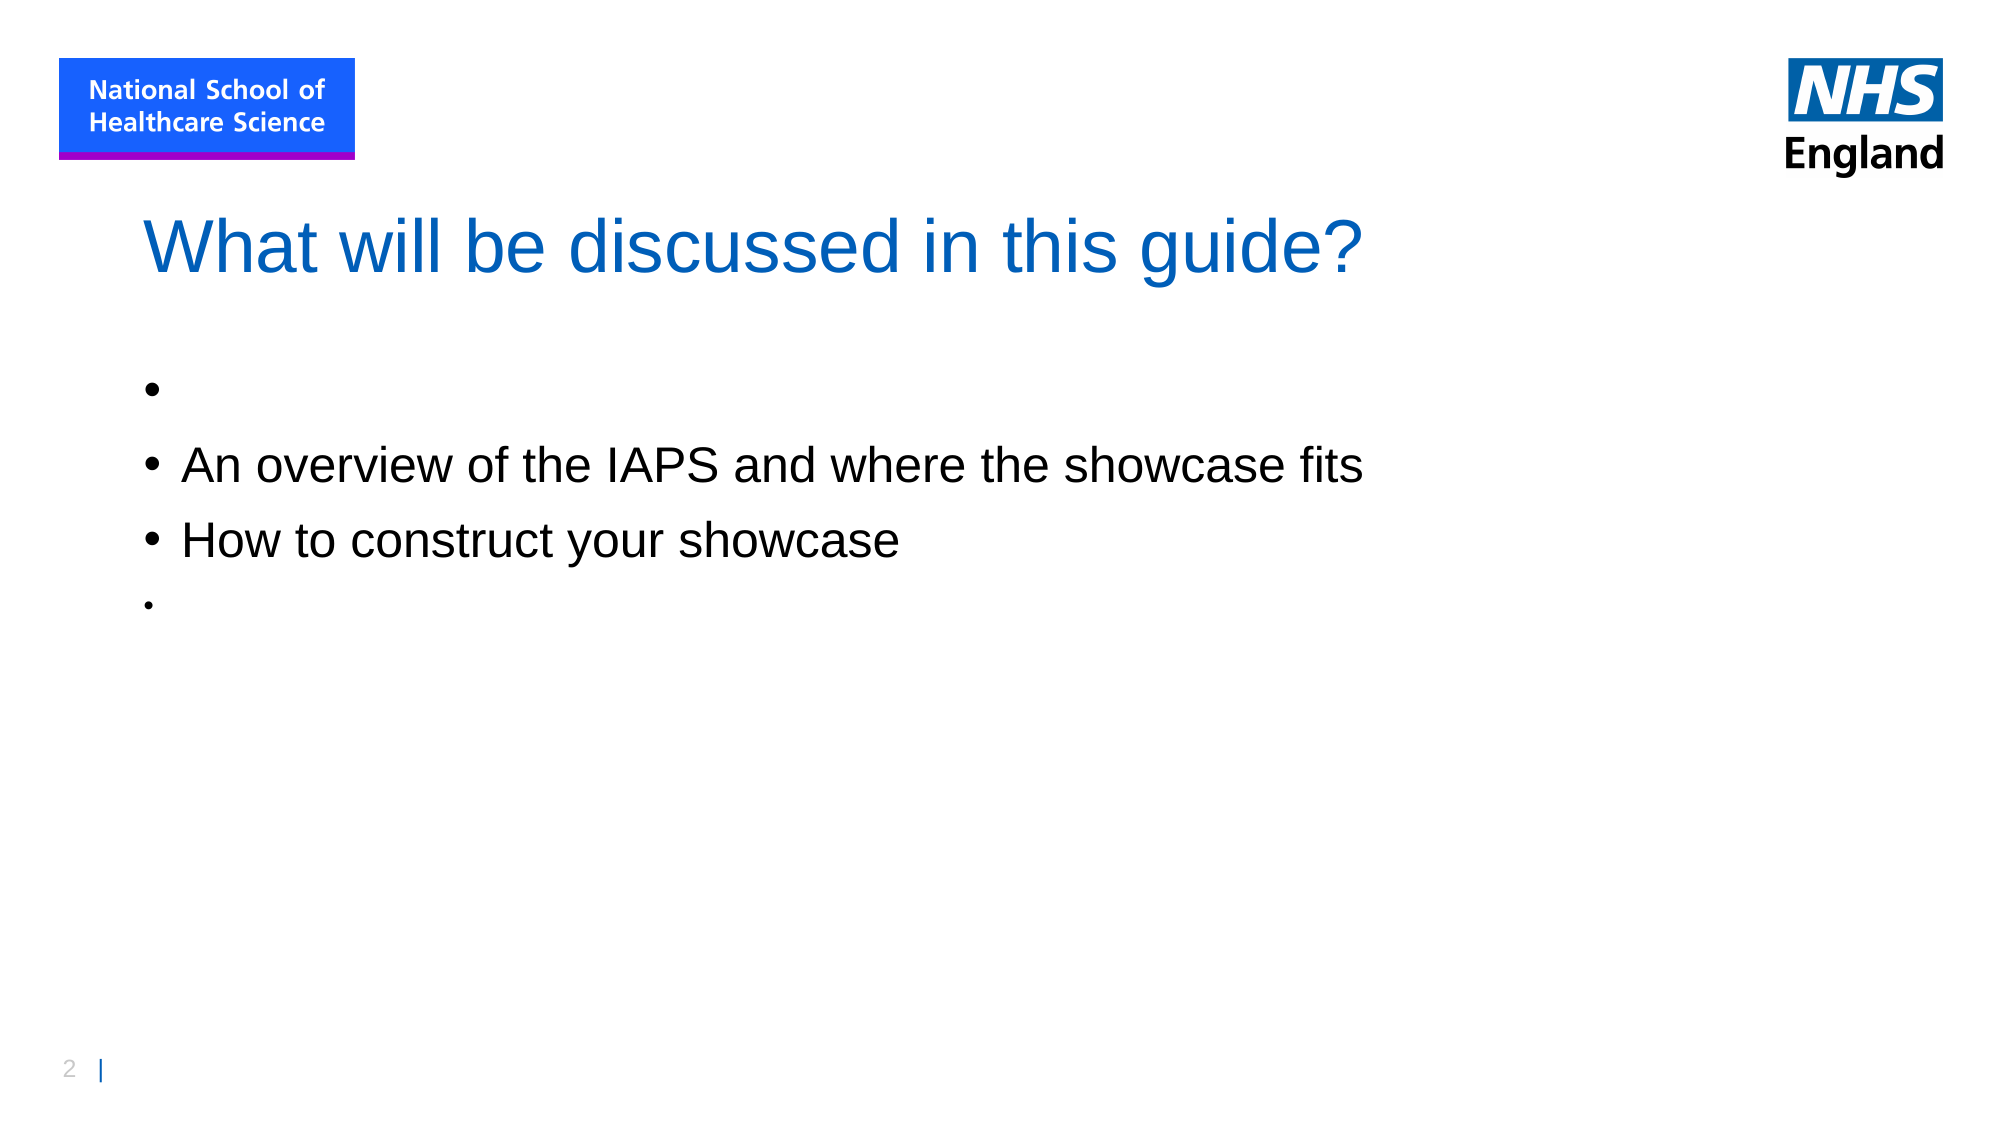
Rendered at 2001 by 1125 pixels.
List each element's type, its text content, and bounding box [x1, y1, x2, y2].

title What will be discussed in this guide? [128, 198, 1875, 299]
list An overview of the IAPS and where the showcase fits How to construct your showcase [128, 351, 1875, 720]
